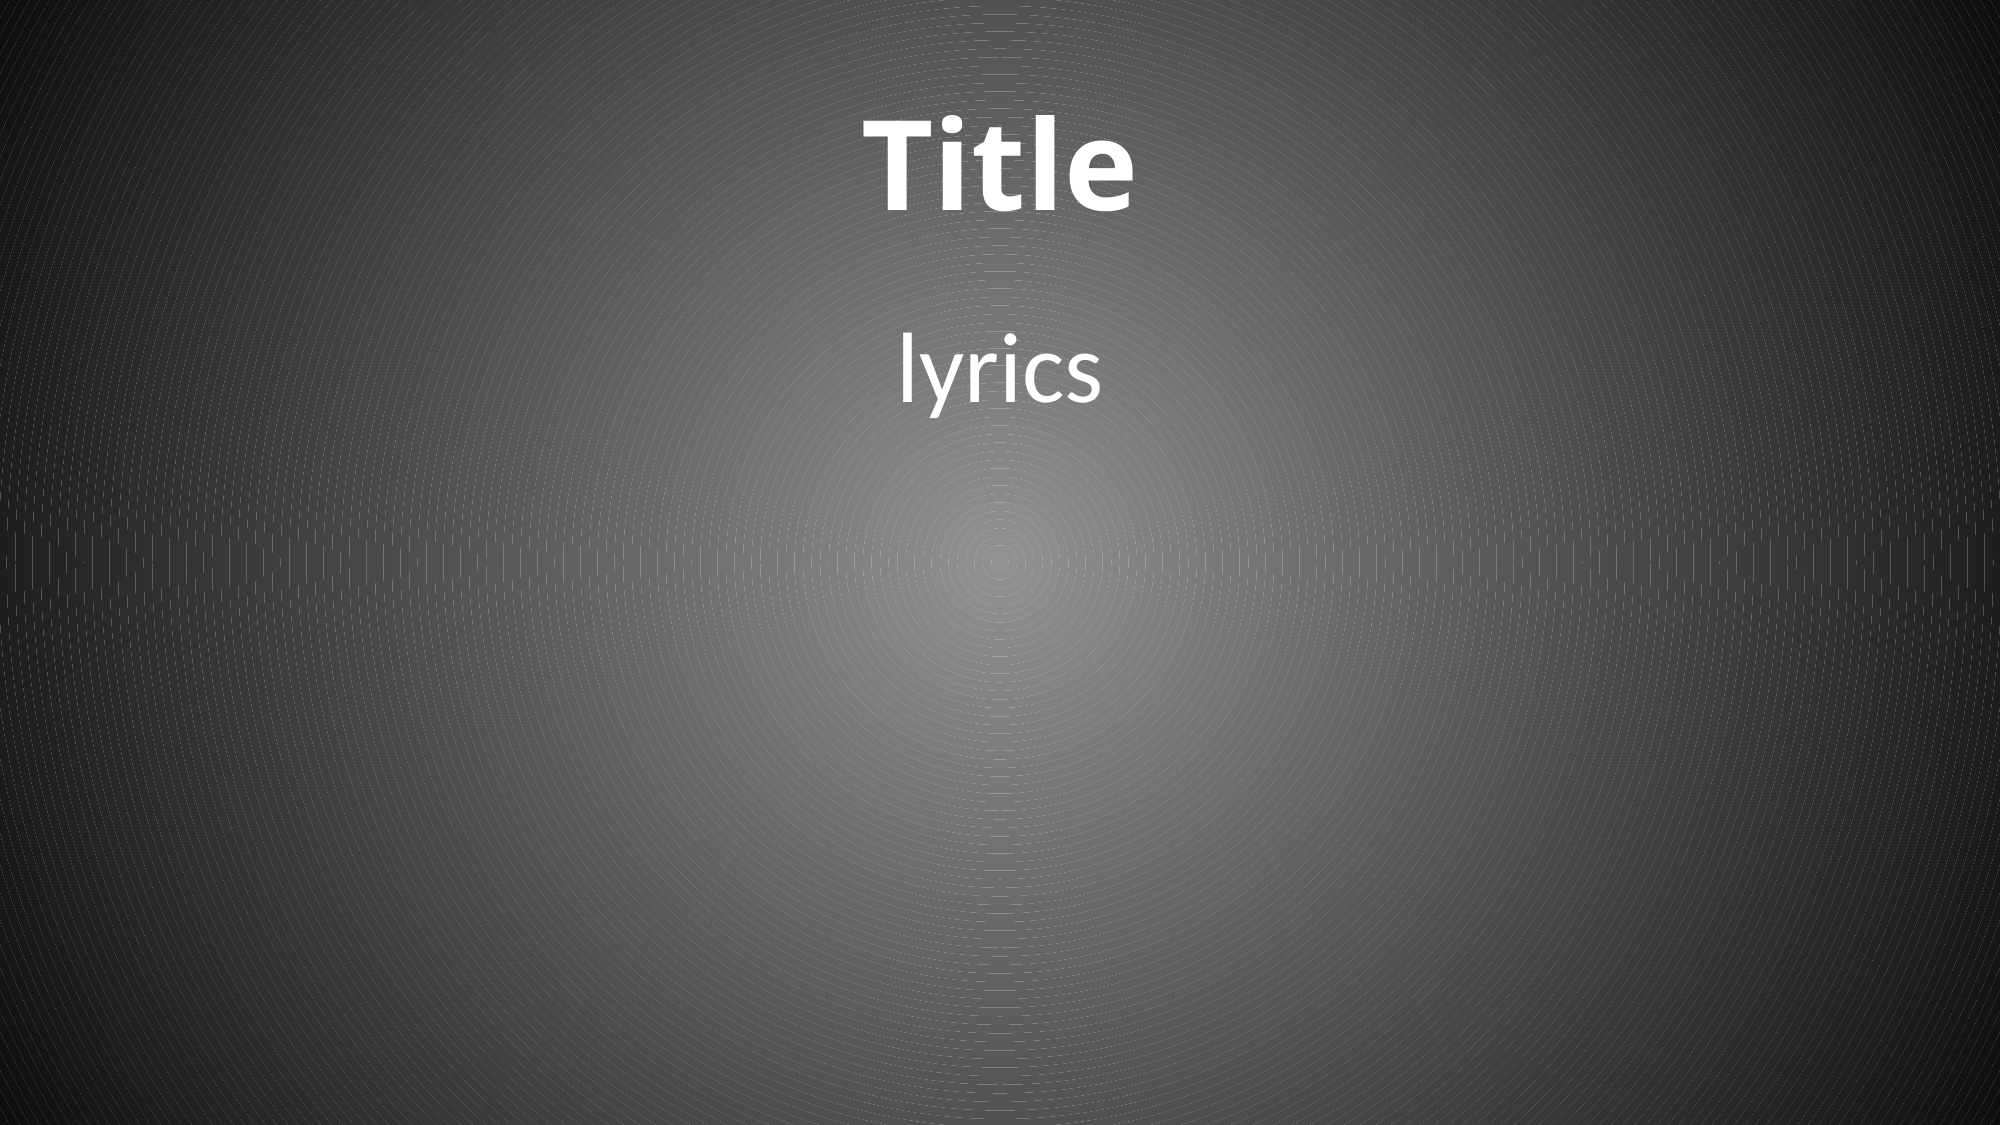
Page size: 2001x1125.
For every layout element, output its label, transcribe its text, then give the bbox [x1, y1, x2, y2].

subtitle lyrics [0, 316, 2000, 1125]
title Title [249, 0, 1750, 238]
